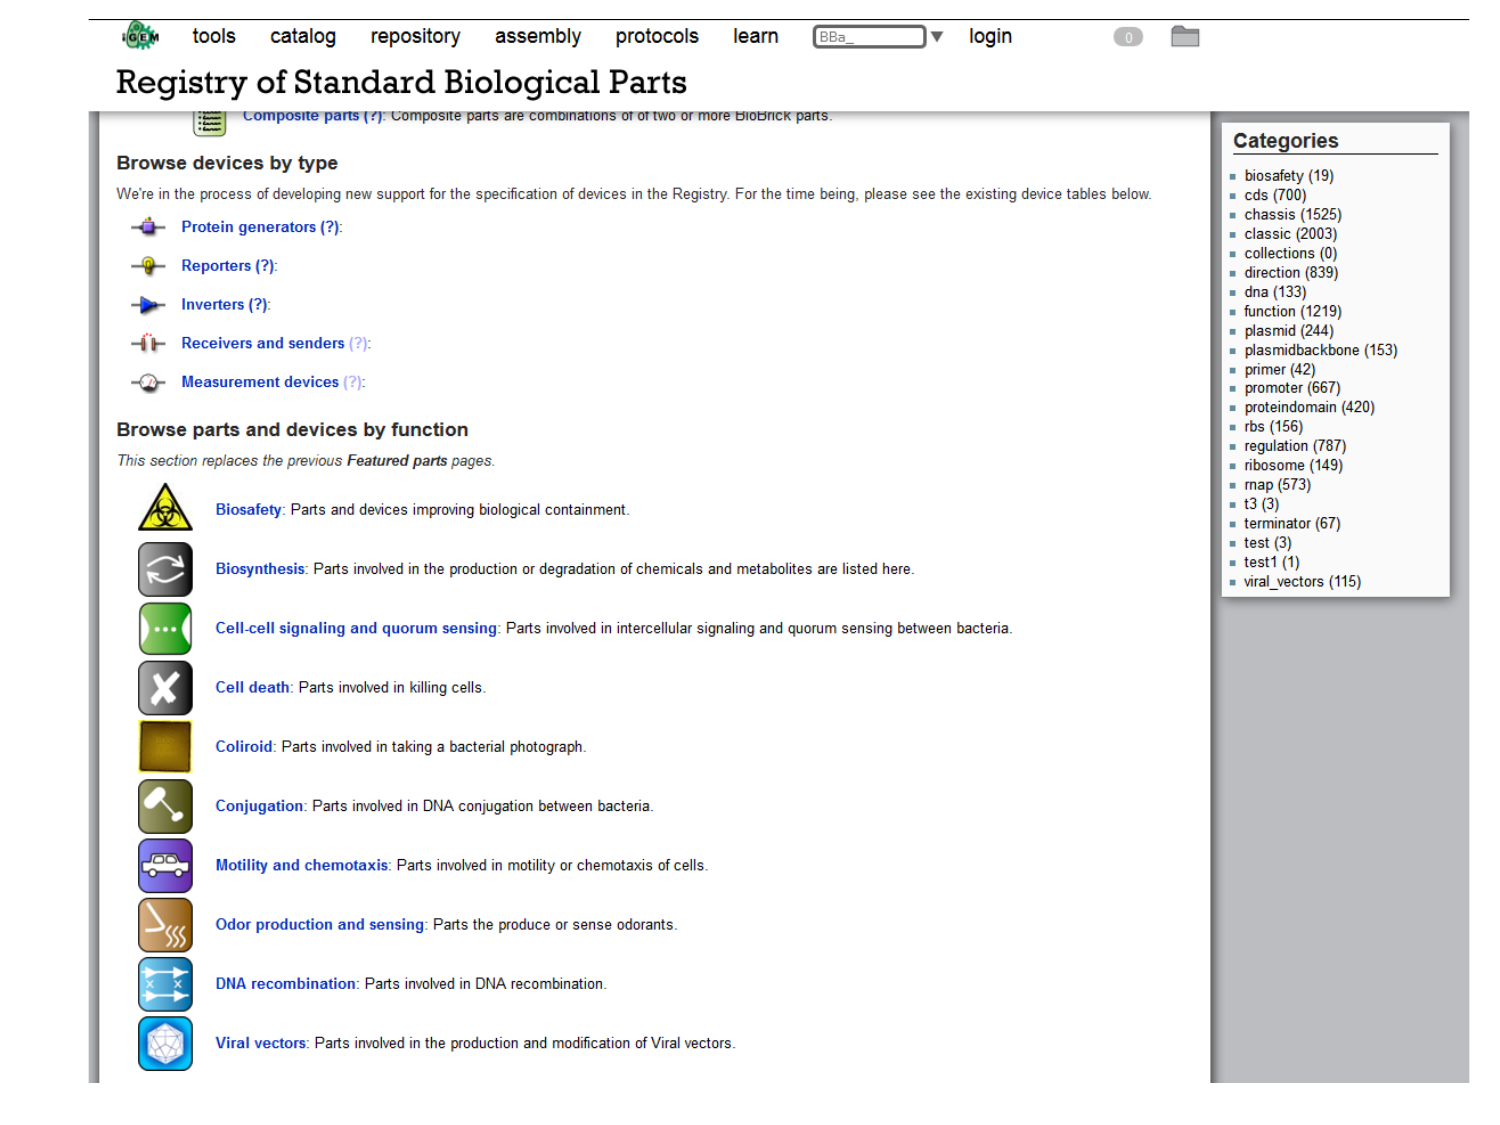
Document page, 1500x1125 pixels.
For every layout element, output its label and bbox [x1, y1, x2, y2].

picture [88, 19, 1470, 1083]
